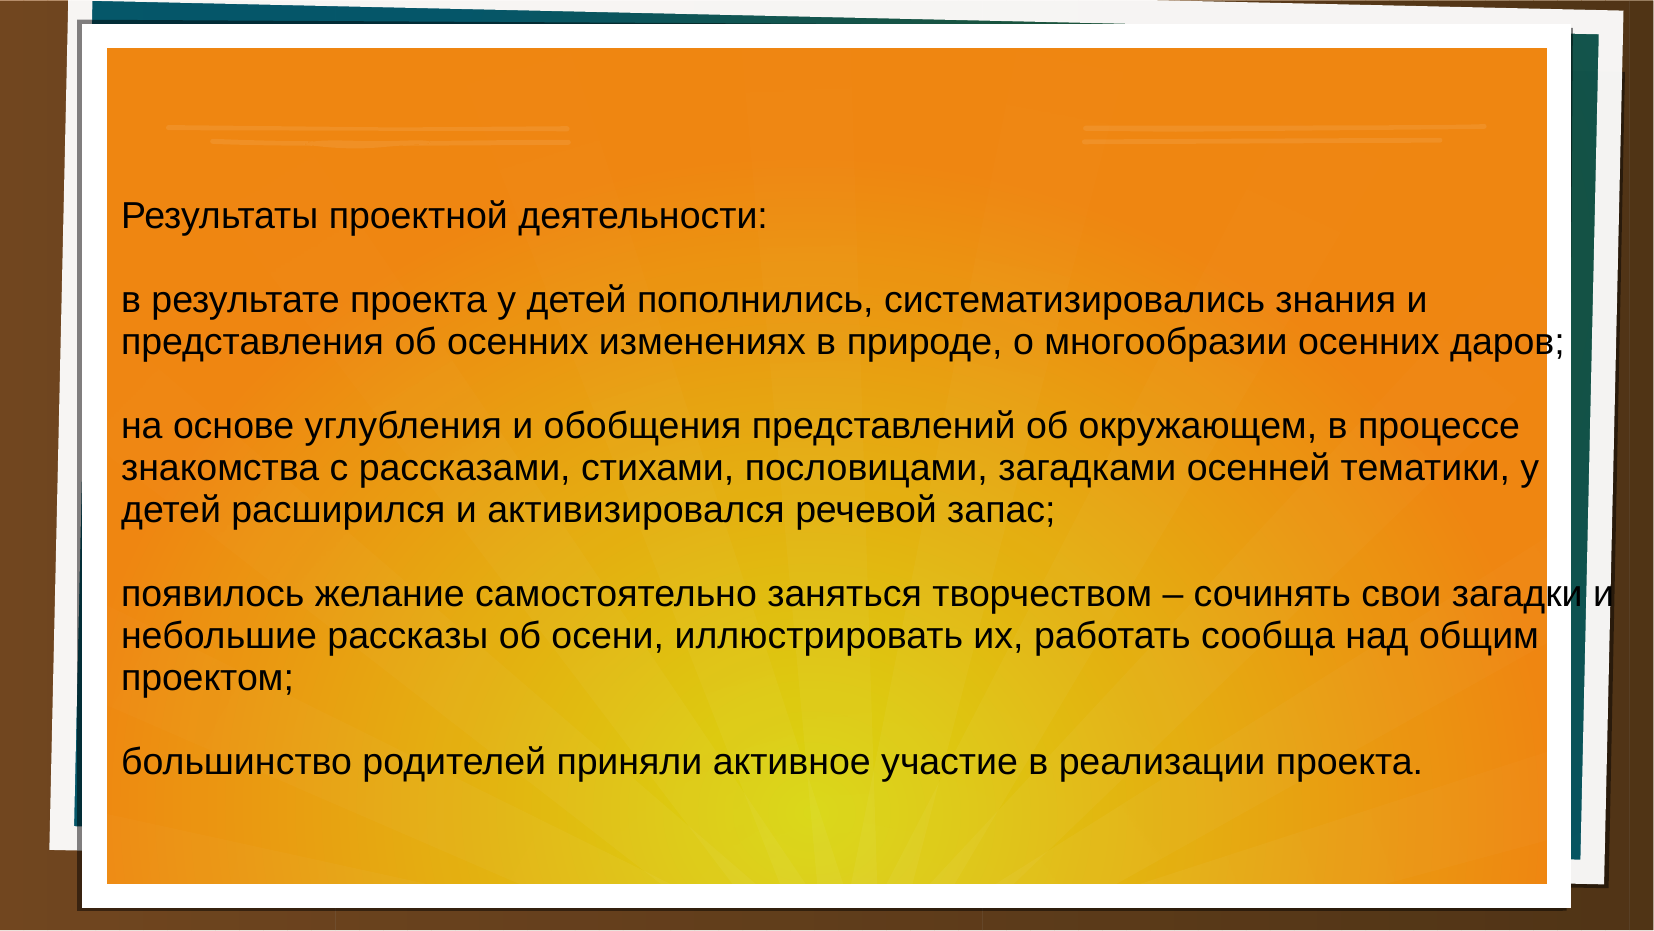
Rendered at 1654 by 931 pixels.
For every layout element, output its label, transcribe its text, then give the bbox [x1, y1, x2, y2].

text_box Результаты проектной деятельности: в результате проекта у детей пополнились, систематизировались знания и представления об осенних изменениях в природе, о многообразии осенних даров; на основе углубления и обобщения представлений об окружающем, в процессе знакомства с рассказами, стихами, пословицами, загадками осенней тематики, у детей расширился и активизировался речевой запас; появилось желание самостоятельно заняться творчеством – сочинять свои загадки и небольшие рассказы об осени, иллюстрировать их, работать сообща над общим проектом; большинство родителей приняли активное участие в реализации проекта. [106, 187, 1654, 784]
